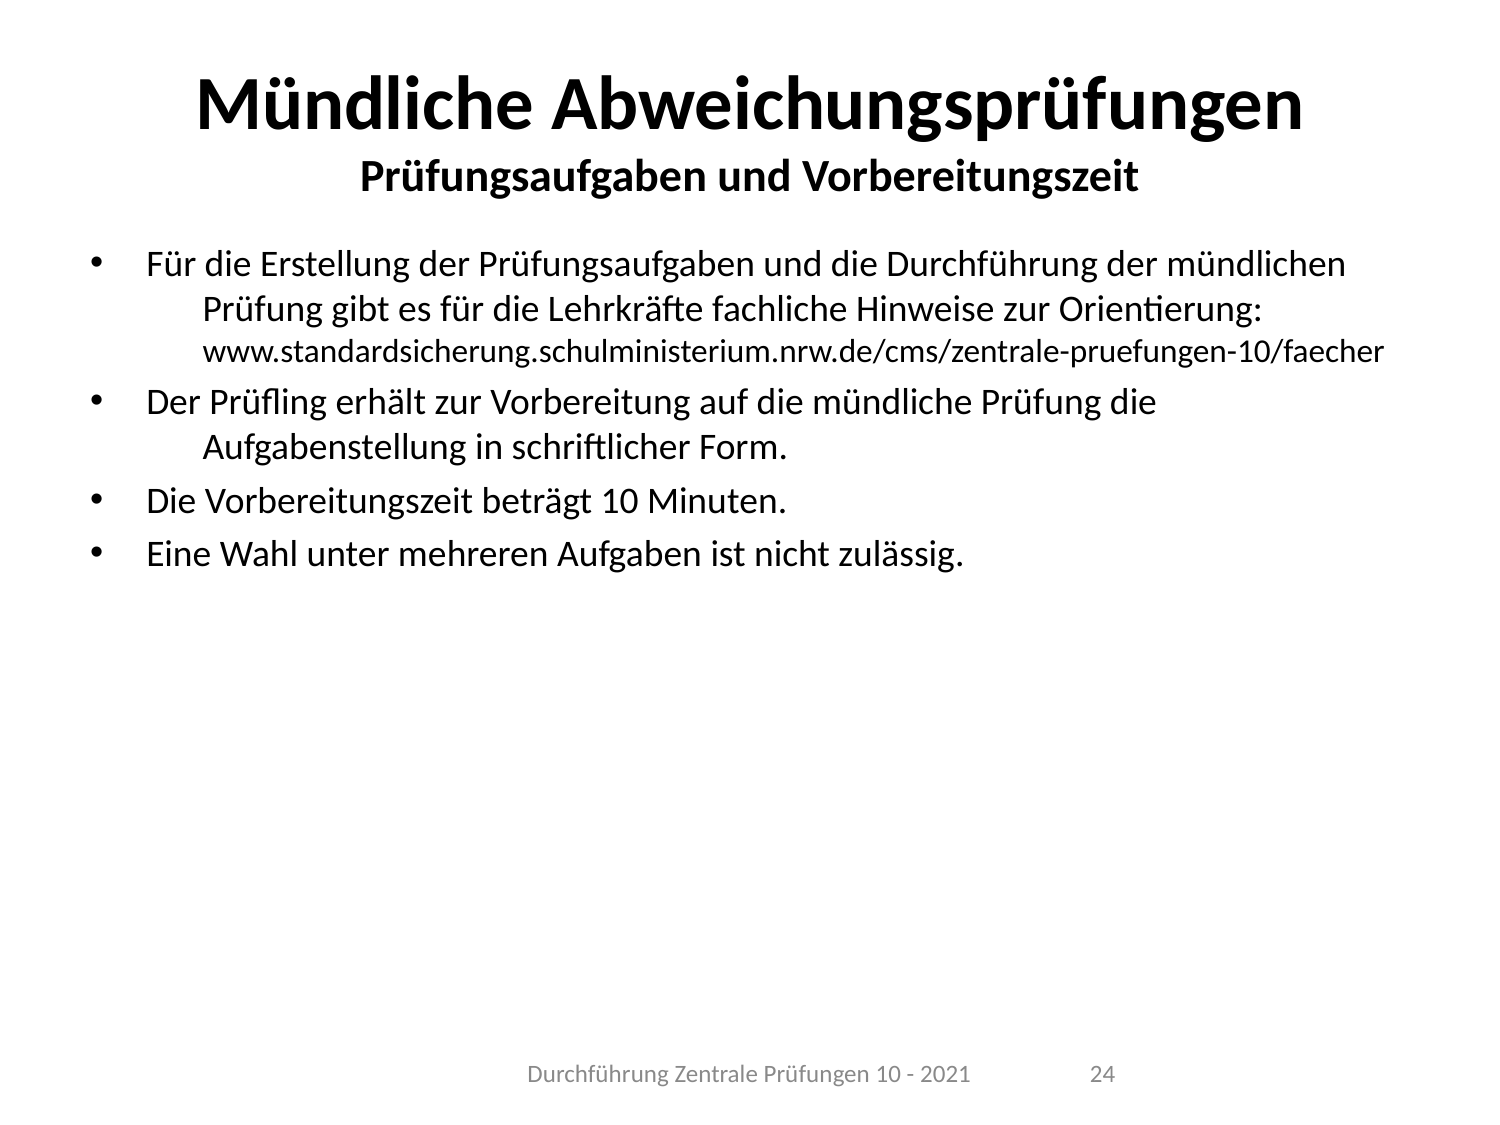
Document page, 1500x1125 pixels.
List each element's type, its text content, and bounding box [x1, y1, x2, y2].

list Für die Erstellung der Prüfungsaufgaben und die Durchführung der mündlichen Prüfung gibt es für die Lehrkräfte fachliche Hinweise zur Orientierung: www.standardsicherung.schulministerium.nrw.de/cms/zentrale-pruefungen-10/faecher Der Prüfling erhält zur Vorbereitung auf die mündliche Prüfung die Aufgabenstellung in schriftlicher Form. Die Vorbereitungszeit beträgt 10 Minuten. Eine Wahl unter mehreren Aufgaben ist nicht zulässig. [75, 231, 1426, 1005]
text_box 24 [1074, 1042, 1426, 1103]
text_box Durchführung Zentrale Prüfungen 10 - 2021 [512, 1042, 988, 1103]
title Mündliche Abweichungsprüfungen Prüfungsaufgaben und Vorbereitungszeit [75, 45, 1426, 209]
